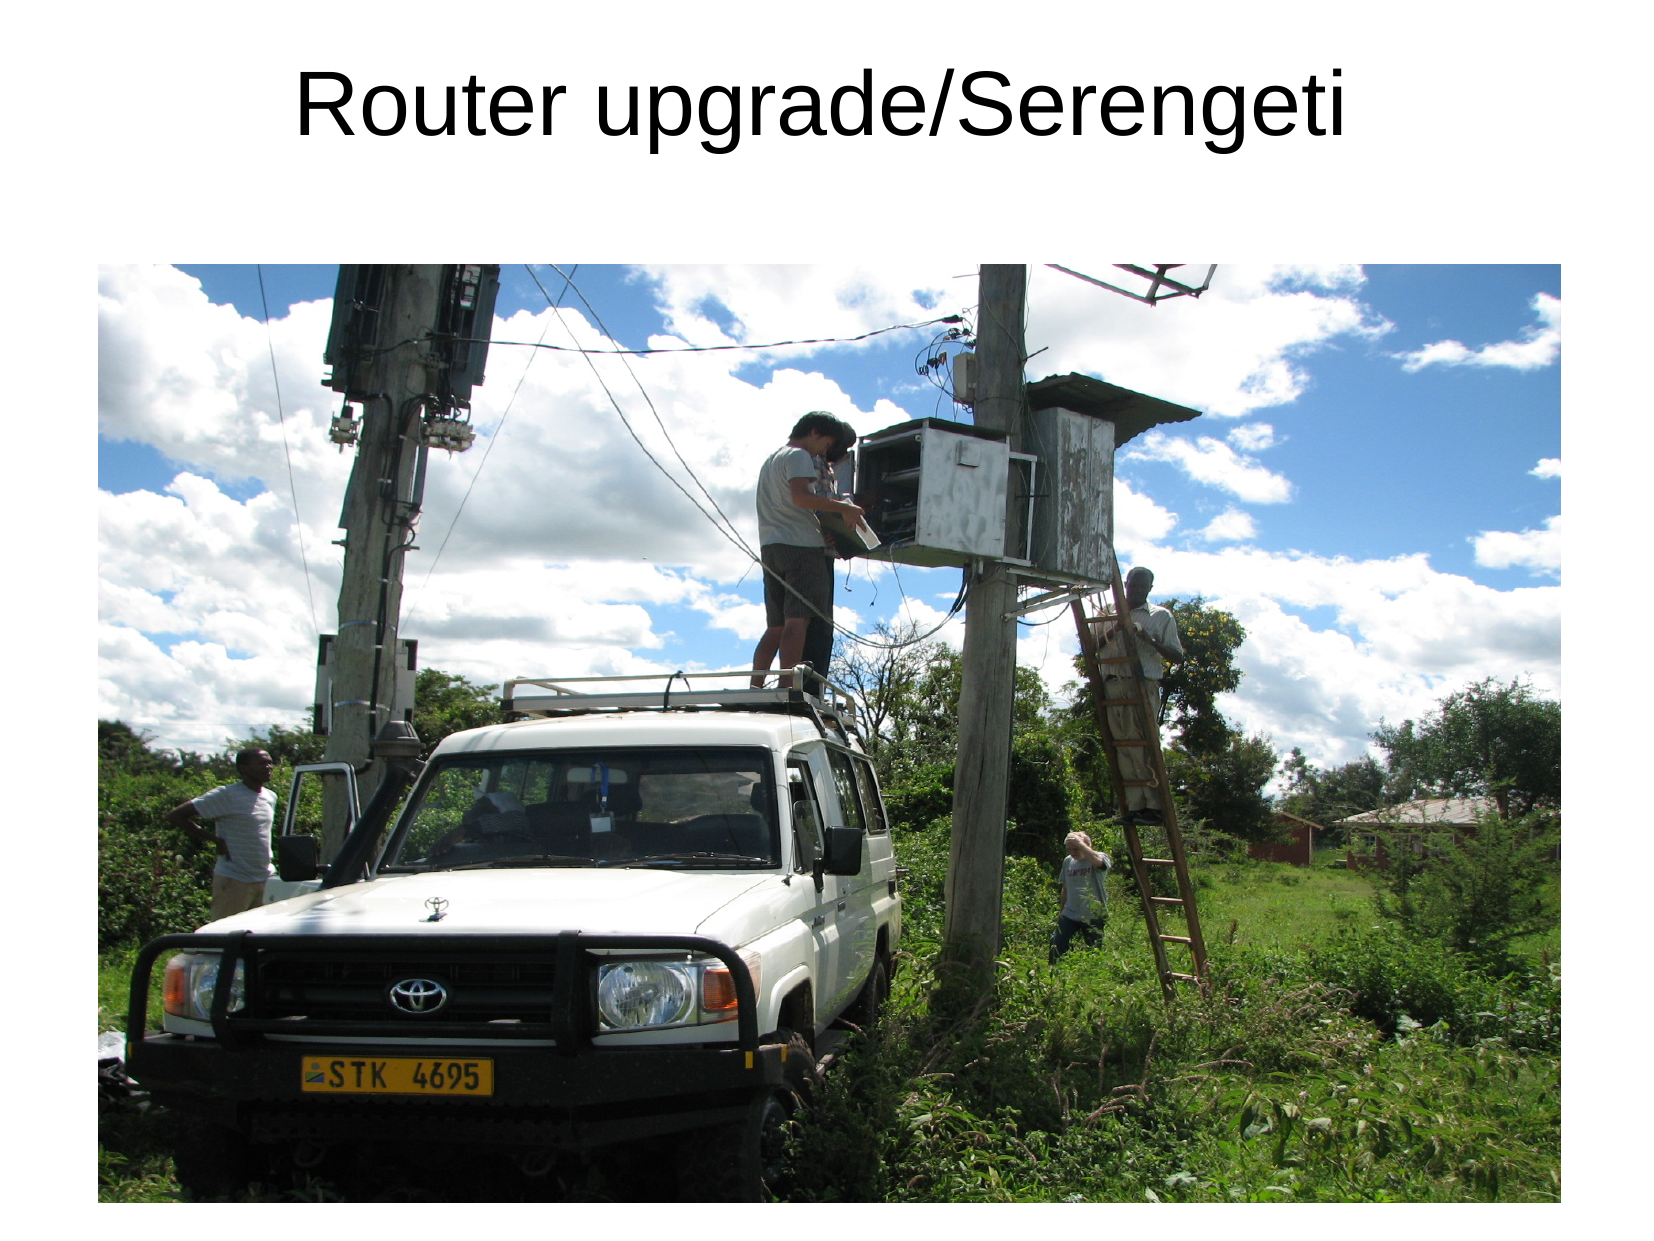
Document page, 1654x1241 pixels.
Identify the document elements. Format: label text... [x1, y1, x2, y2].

picture [98, 264, 1561, 1203]
title Router upgrade/Serengeti [76, 0, 1565, 208]
